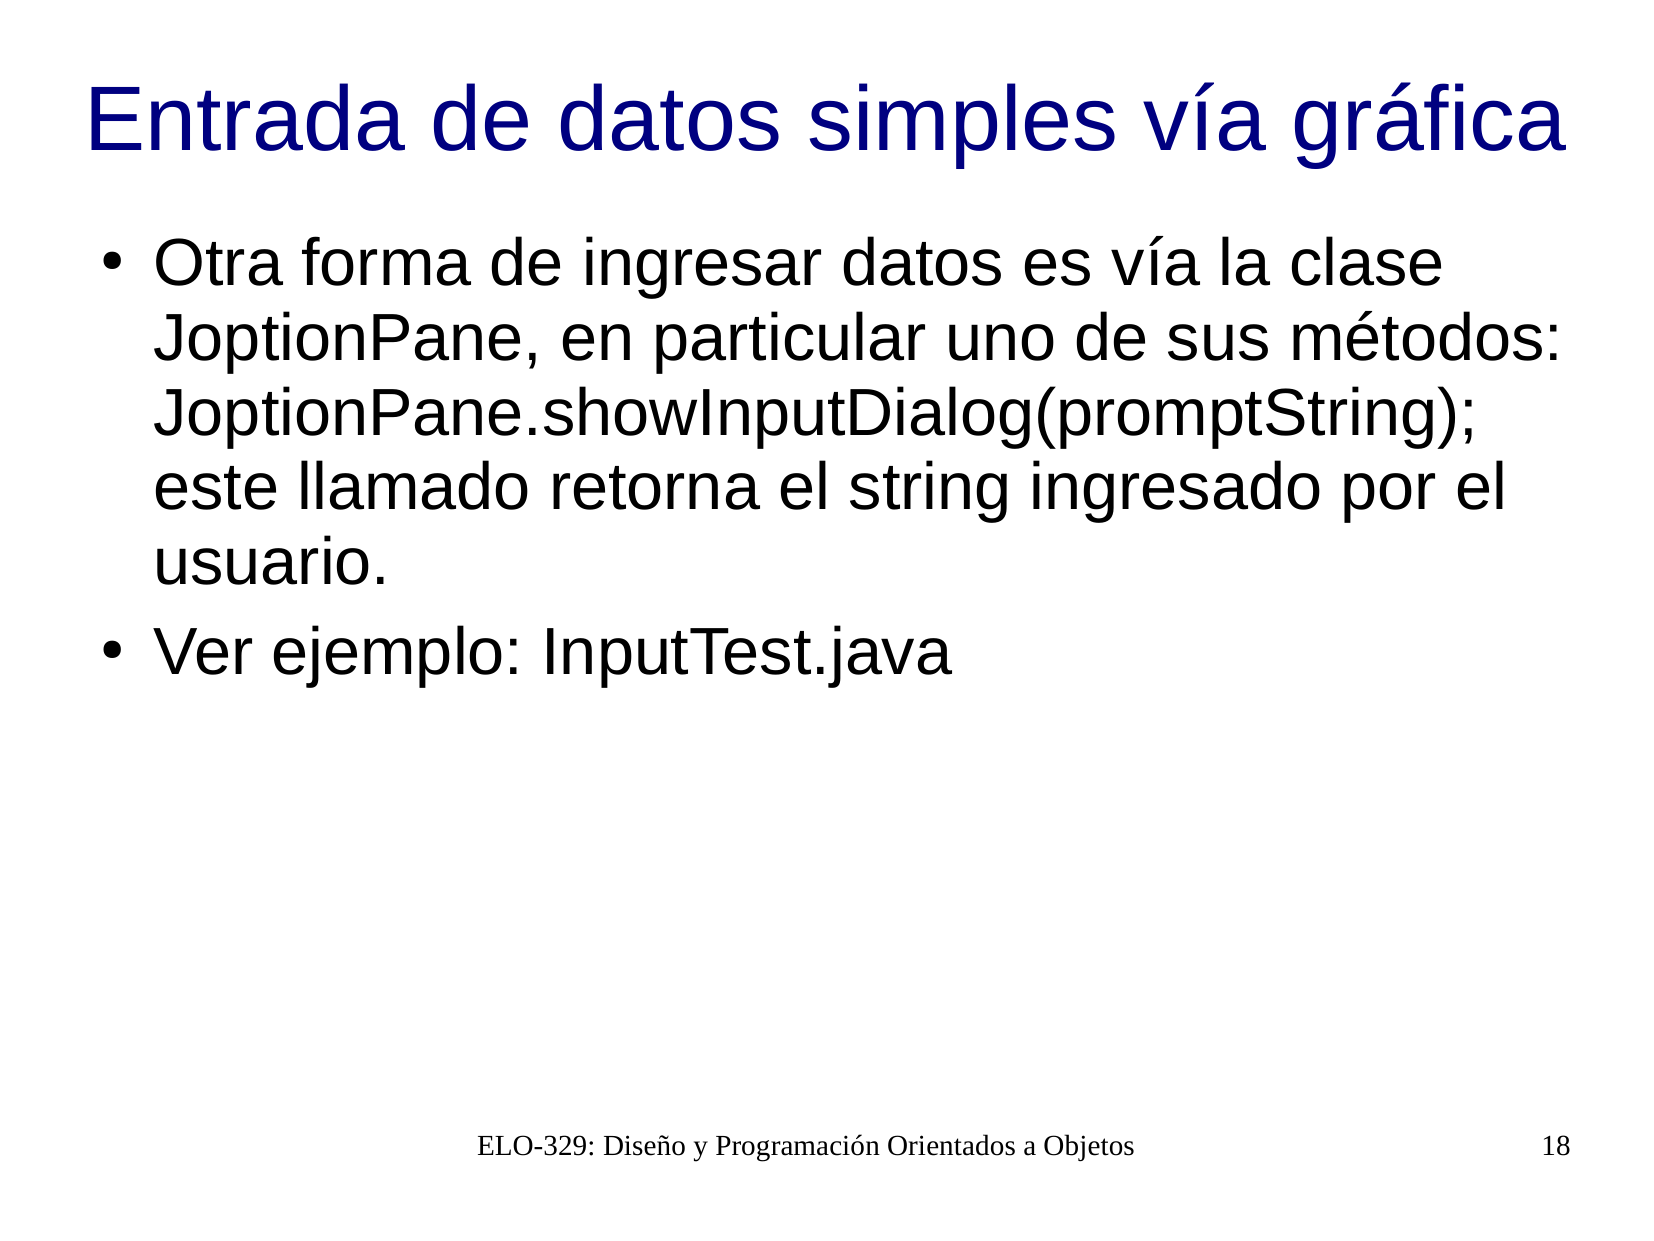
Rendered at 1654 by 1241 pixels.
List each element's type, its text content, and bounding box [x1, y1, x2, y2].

list Otra forma de ingresar datos es vía la clase JoptionPane, en particular uno de sus métodos: JoptionPane.showInputDialog(promptString); este llamado retorna el string ingresado por el usuario. Ver ejemplo: InputTest.java [82, 225, 1571, 1044]
title Entrada de datos simples vía gráfica [82, 49, 1571, 188]
